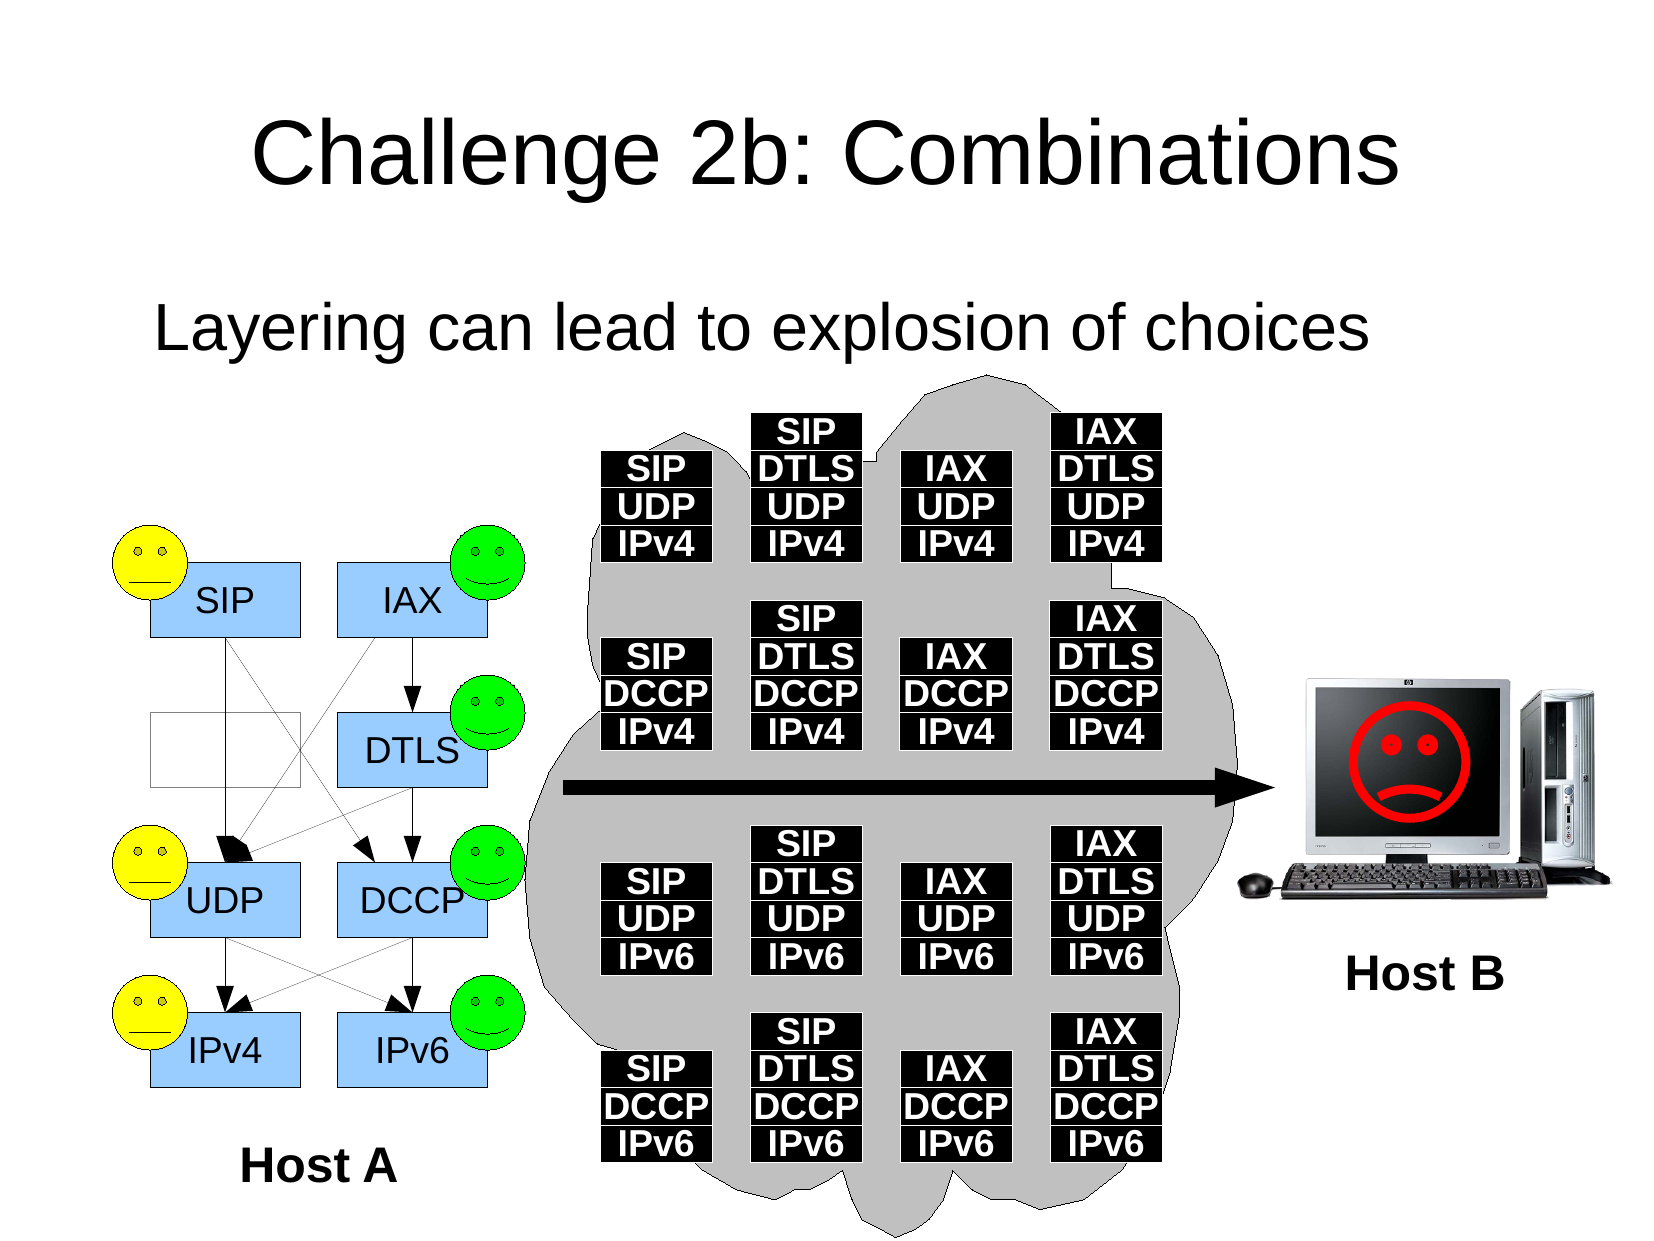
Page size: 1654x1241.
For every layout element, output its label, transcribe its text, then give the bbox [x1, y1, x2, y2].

text_box DCCP [1061, 1097, 1073, 1115]
text_box DCCP [692, 1097, 702, 1106]
text_box [450, 675, 526, 751]
text_box DCCP [600, 1094, 713, 1125]
text_box DCCP [761, 1097, 773, 1115]
text_box [112, 975, 188, 1051]
list Layering can lead to explosion of choices [82, 290, 1571, 1094]
text_box DCCP [842, 1097, 852, 1106]
text_box DCCP [337, 862, 488, 938]
text_box IPv6 [337, 1012, 488, 1088]
text_box IPv6 [750, 1125, 863, 1163]
text_box [112, 525, 188, 601]
text_box DCCP [750, 1094, 863, 1125]
text_box SIP [150, 562, 301, 638]
text_box DCCP [900, 1094, 1013, 1125]
text_box [450, 525, 526, 601]
text_box DCCP [911, 1097, 923, 1115]
text_box Host A [150, 1129, 488, 1201]
text_box IPv6 [600, 1125, 713, 1163]
text_box [695, 1094, 1127, 1238]
text_box Host B [1237, 937, 1613, 1009]
text_box DCCP [1050, 1094, 1163, 1125]
text_box [112, 825, 188, 901]
text_box IPv6 [900, 1125, 1013, 1163]
text_box DCCP [611, 1097, 623, 1115]
text_box UDP [150, 862, 301, 938]
picture [1237, 678, 1613, 901]
text_box IAX [337, 562, 488, 638]
text_box IPv6 [1050, 1125, 1163, 1163]
text_box [450, 975, 526, 1051]
text_box DCCP [991, 1097, 1001, 1106]
text_box DTLS [337, 712, 488, 788]
title Challenge 2b: Combinations [82, 49, 1571, 257]
text_box DCCP [447, 890, 459, 900]
text_box [450, 825, 526, 901]
text_box DCCP [1141, 1097, 1151, 1106]
text_box IPv4 [150, 1012, 301, 1088]
